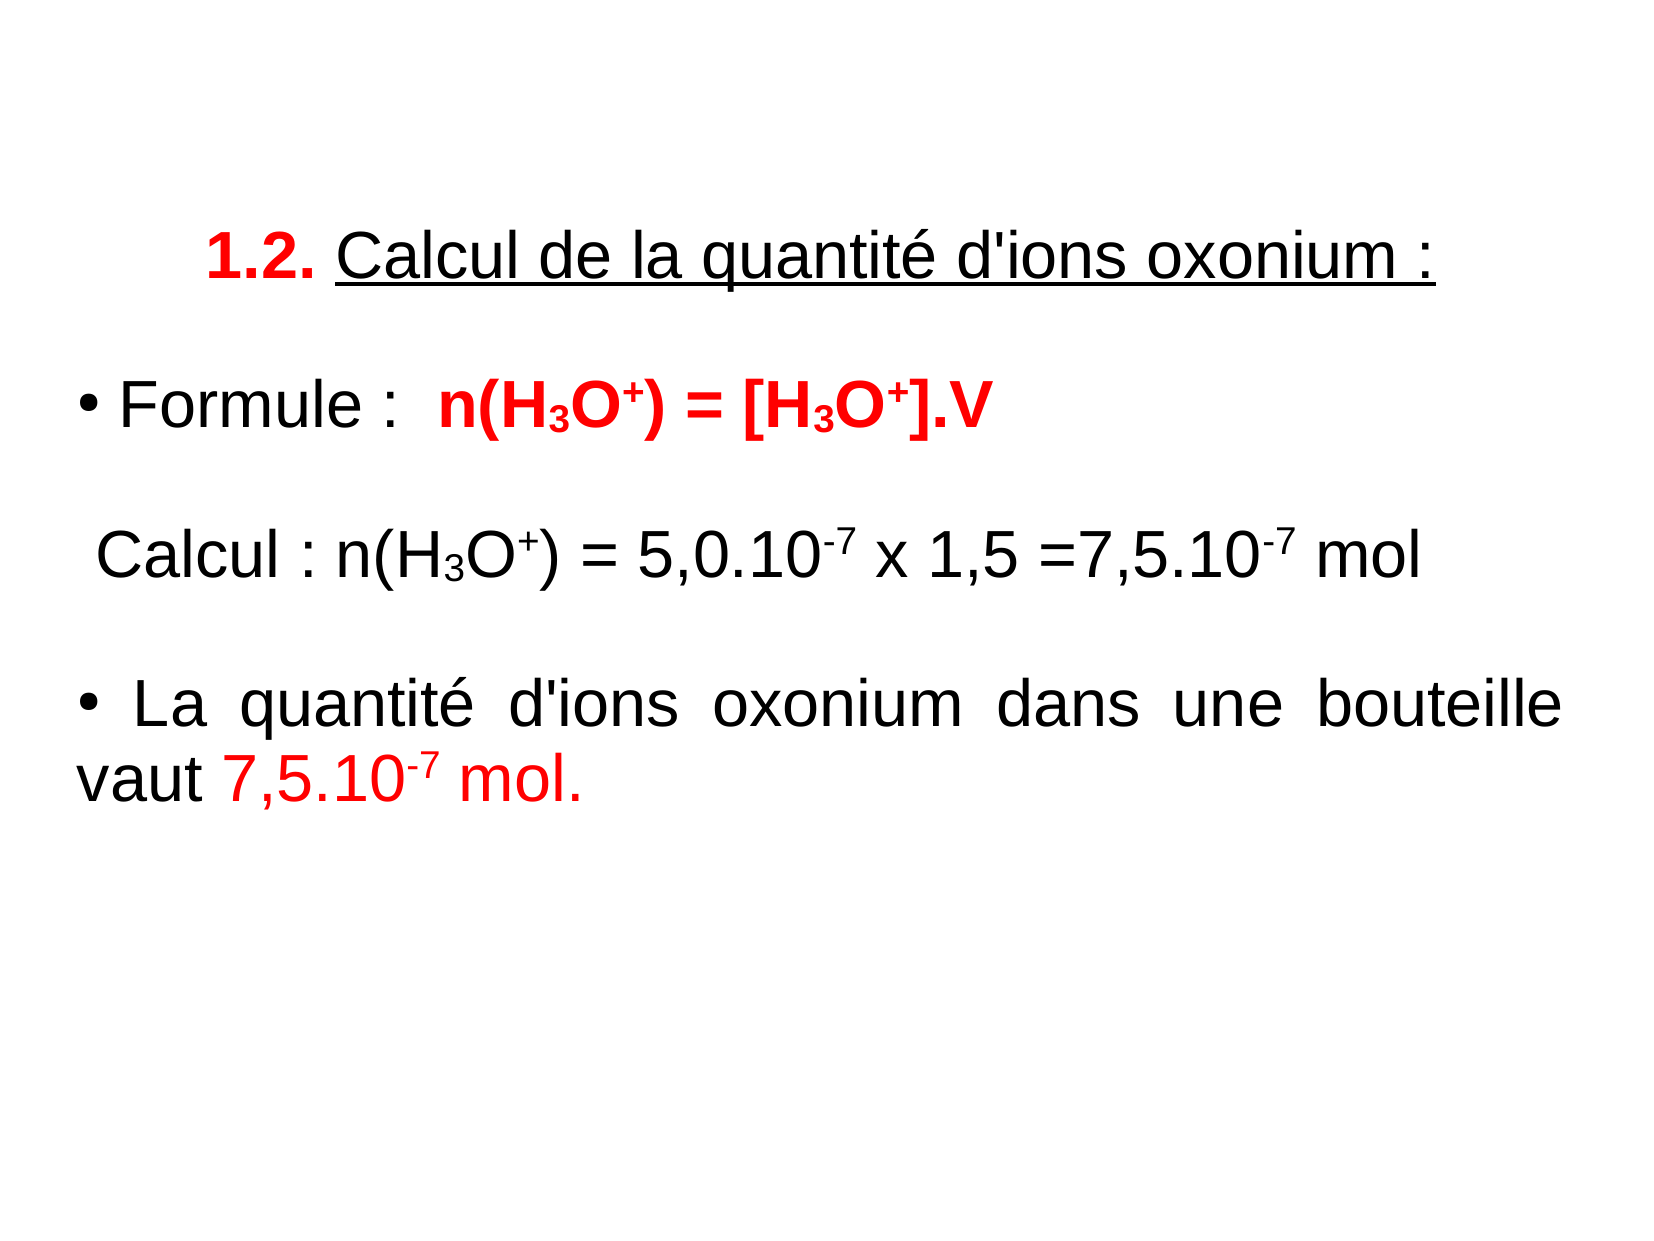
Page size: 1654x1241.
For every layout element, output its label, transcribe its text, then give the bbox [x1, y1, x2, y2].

subtitle 1.2. Calcul de la quantité d'ions oxonium : Formule : n(H3O+) = [H3O+].V Calcul : n(H3O+) = 5,0.10-7 x 1,5 =7,5.10-7 mol La quantité d'ions oxonium dans une bouteille vaut 7,5.10-7 mol. [76, 189, 1565, 844]
